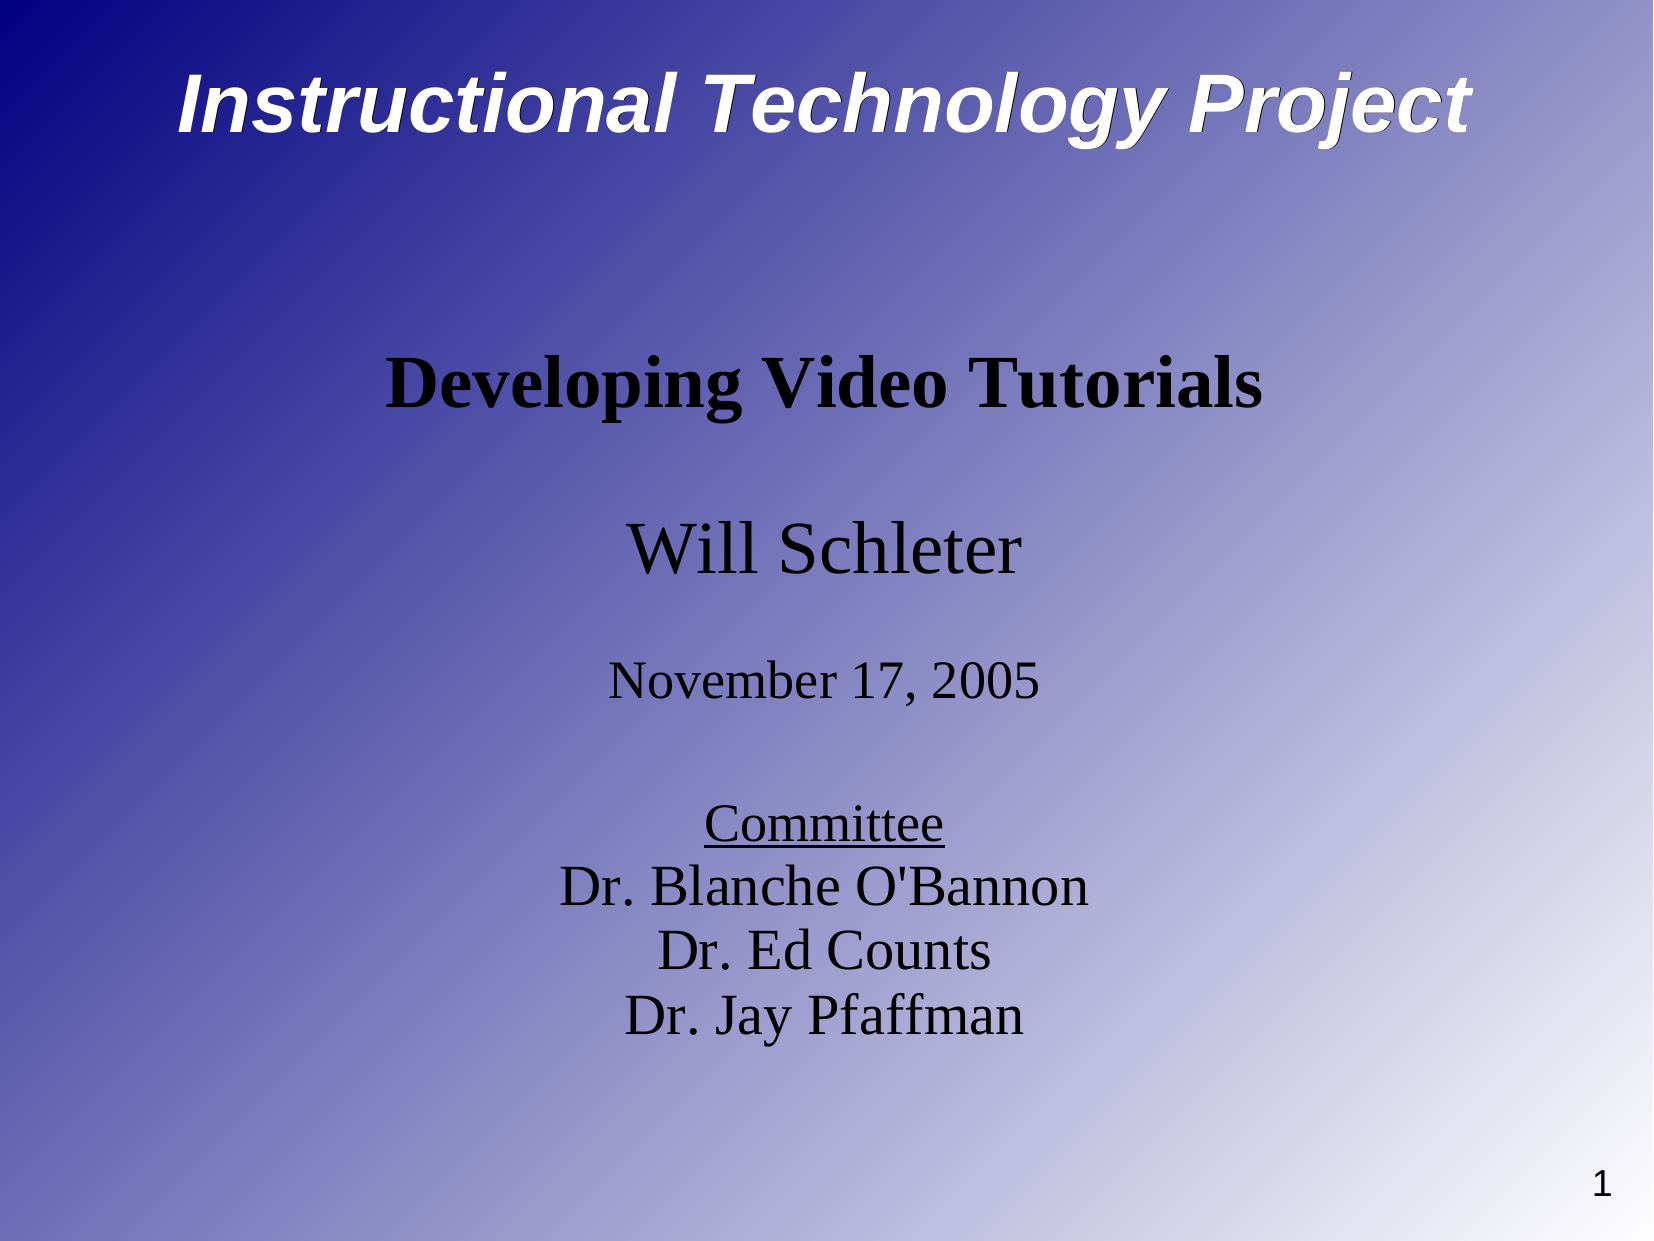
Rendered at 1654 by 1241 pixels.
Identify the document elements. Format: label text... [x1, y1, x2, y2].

subtitle Developing Video Tutorials Will Schleter November 17, 2005 Committee Dr. Blanche O'Bannon Dr. Ed Counts Dr. Jay Pfaffman [74, 225, 1575, 1163]
title Instructional Technology Project [37, 19, 1612, 188]
